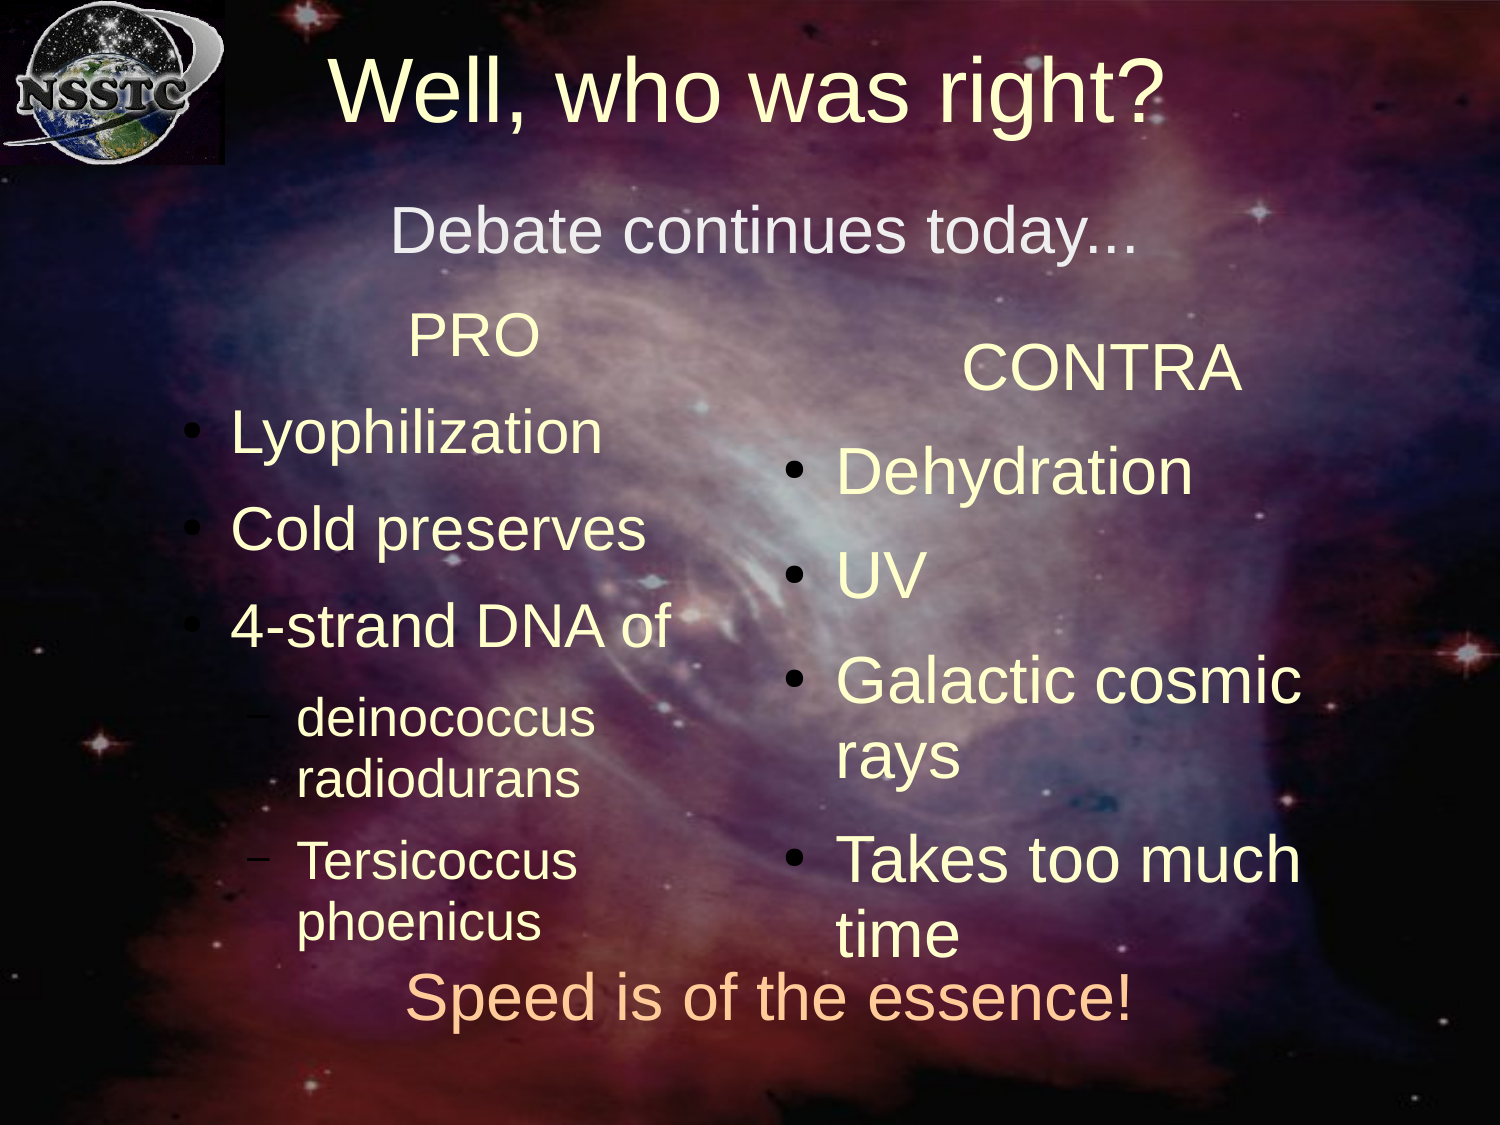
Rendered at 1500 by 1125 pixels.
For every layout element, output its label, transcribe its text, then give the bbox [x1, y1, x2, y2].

title Well, who was right? [112, 0, 1383, 190]
picture [0, 0, 1500, 1125]
list CONTRA Dehydration UV Galactic cosmic rays Takes too much time [765, 329, 1441, 983]
text_box Debate continues today... [375, 186, 1426, 300]
list PRO Lyophilization Cold preserves 4-strand DNA of deinococcus radiodurans Tersicoccus phoenicus [165, 299, 785, 953]
text_box Speed is of the essence! [390, 952, 1411, 1043]
